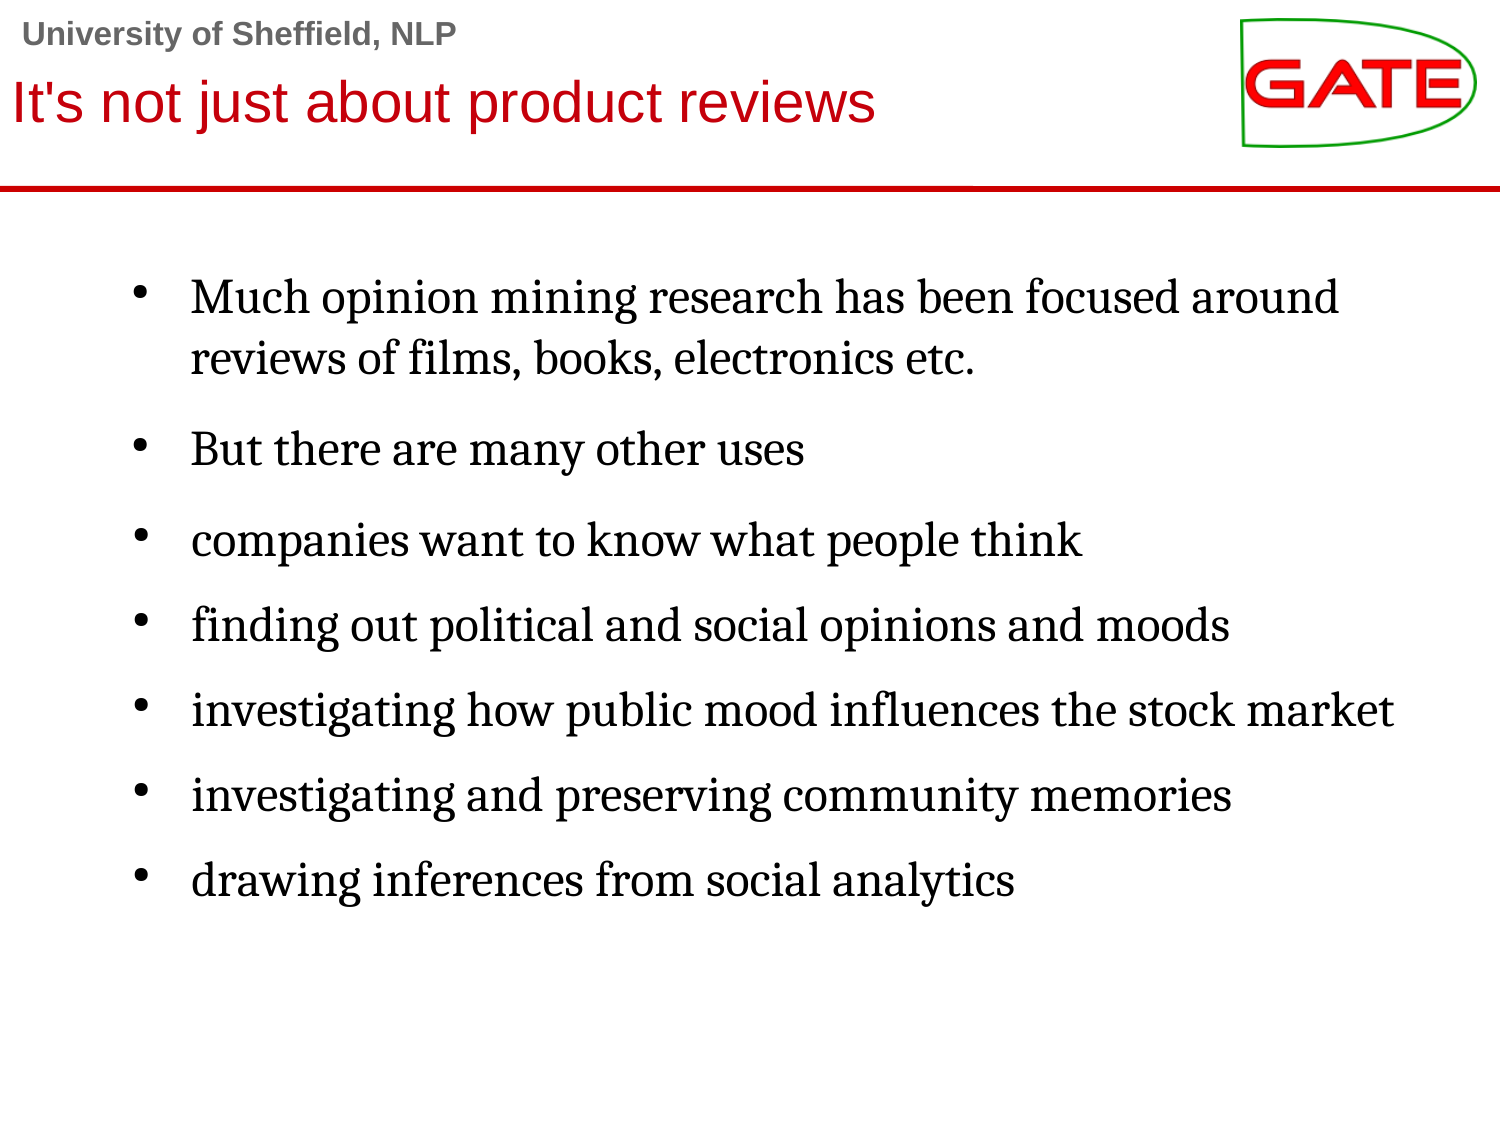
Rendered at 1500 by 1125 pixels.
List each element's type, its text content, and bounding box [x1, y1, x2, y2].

title It's not just about product reviews [11, 16, 1300, 189]
picture [1300, 18, 1477, 148]
list Much opinion mining research has been focused around reviews of films, books, electronics etc. But there are many other uses companies want to know what people think finding out political and social opinions and moods investigating how public mood influences the stock market investigating and preserving community memories drawing inferences from social analytics [75, 262, 1426, 983]
